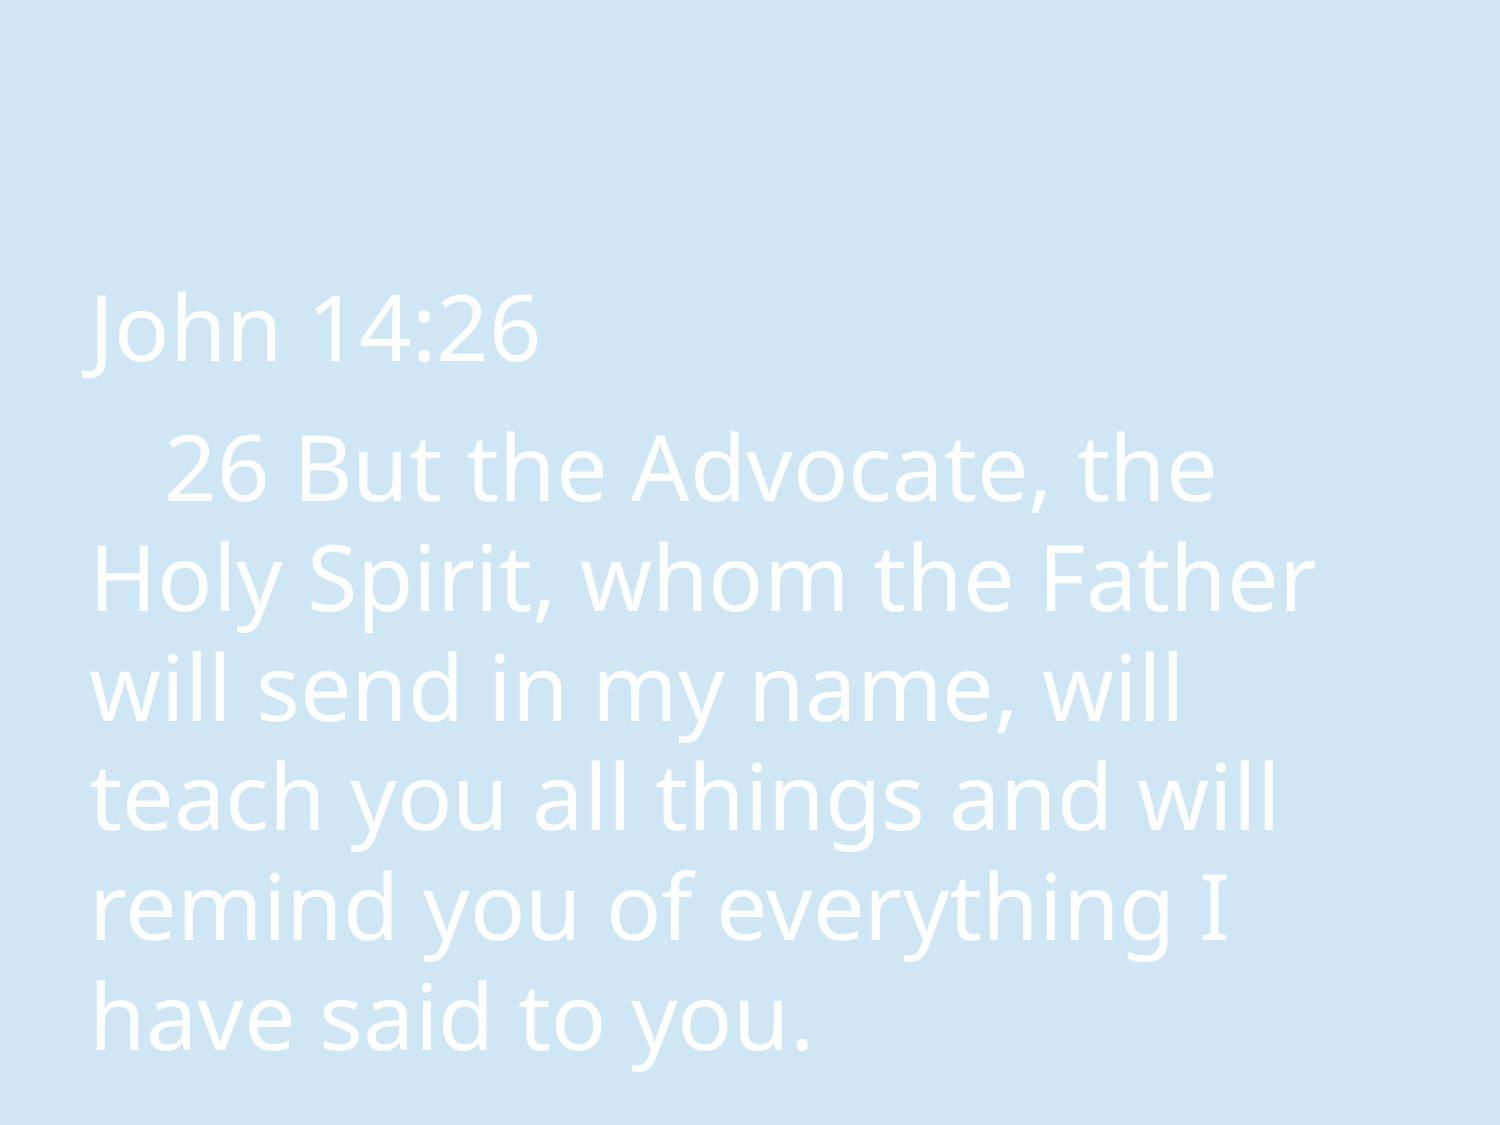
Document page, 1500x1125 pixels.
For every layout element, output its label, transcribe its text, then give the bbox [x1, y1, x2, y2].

list John 14:26 26 But the Advocate, the Holy Spirit, whom the Father will send in my name, will teach you all things and will remind you of everything I have said to you. [75, 262, 1425, 1035]
